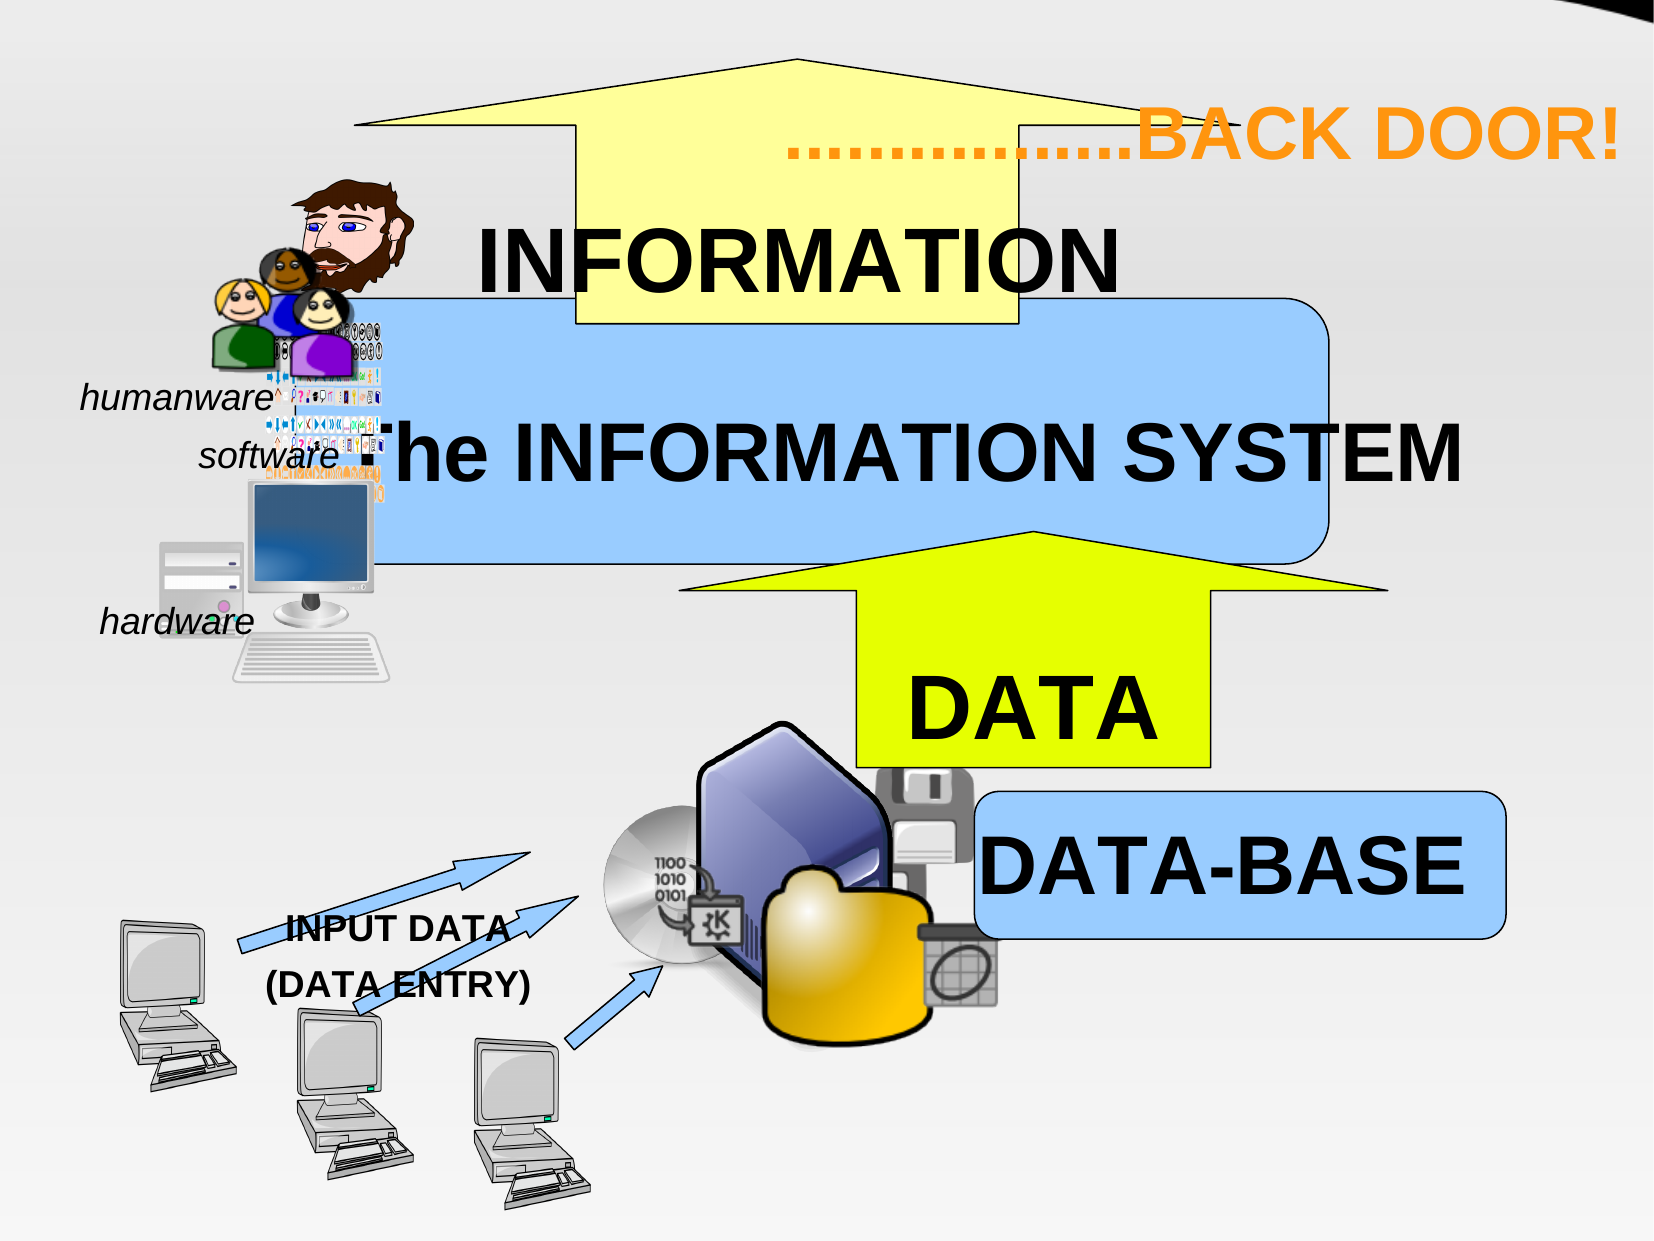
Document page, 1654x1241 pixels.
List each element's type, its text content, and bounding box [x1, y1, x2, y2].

picture [0, 0, 1654, 1241]
text_box INFORMATION [437, 166, 1164, 321]
text_box DATA-BASE [915, 779, 1530, 908]
text_box [354, 96, 549, 126]
text_box [564, 1015, 616, 1050]
title .................BACK DOOR! [549, 41, 1625, 207]
list The INFORMATION SYSTEM [385, 383, 1565, 502]
text_box humanware [0, 354, 355, 413]
text_box software [0, 413, 355, 484]
text_box hardware [0, 579, 355, 650]
text_box INPUT DATA (DATA ENTRY)‏ [177, 885, 621, 1015]
text_box DATA [879, 614, 1188, 768]
text_box [621, 965, 663, 1011]
text_box [404, 852, 531, 885]
text_box [473, 502, 1388, 768]
text_box [364, 298, 1329, 383]
text_box [974, 908, 1507, 940]
